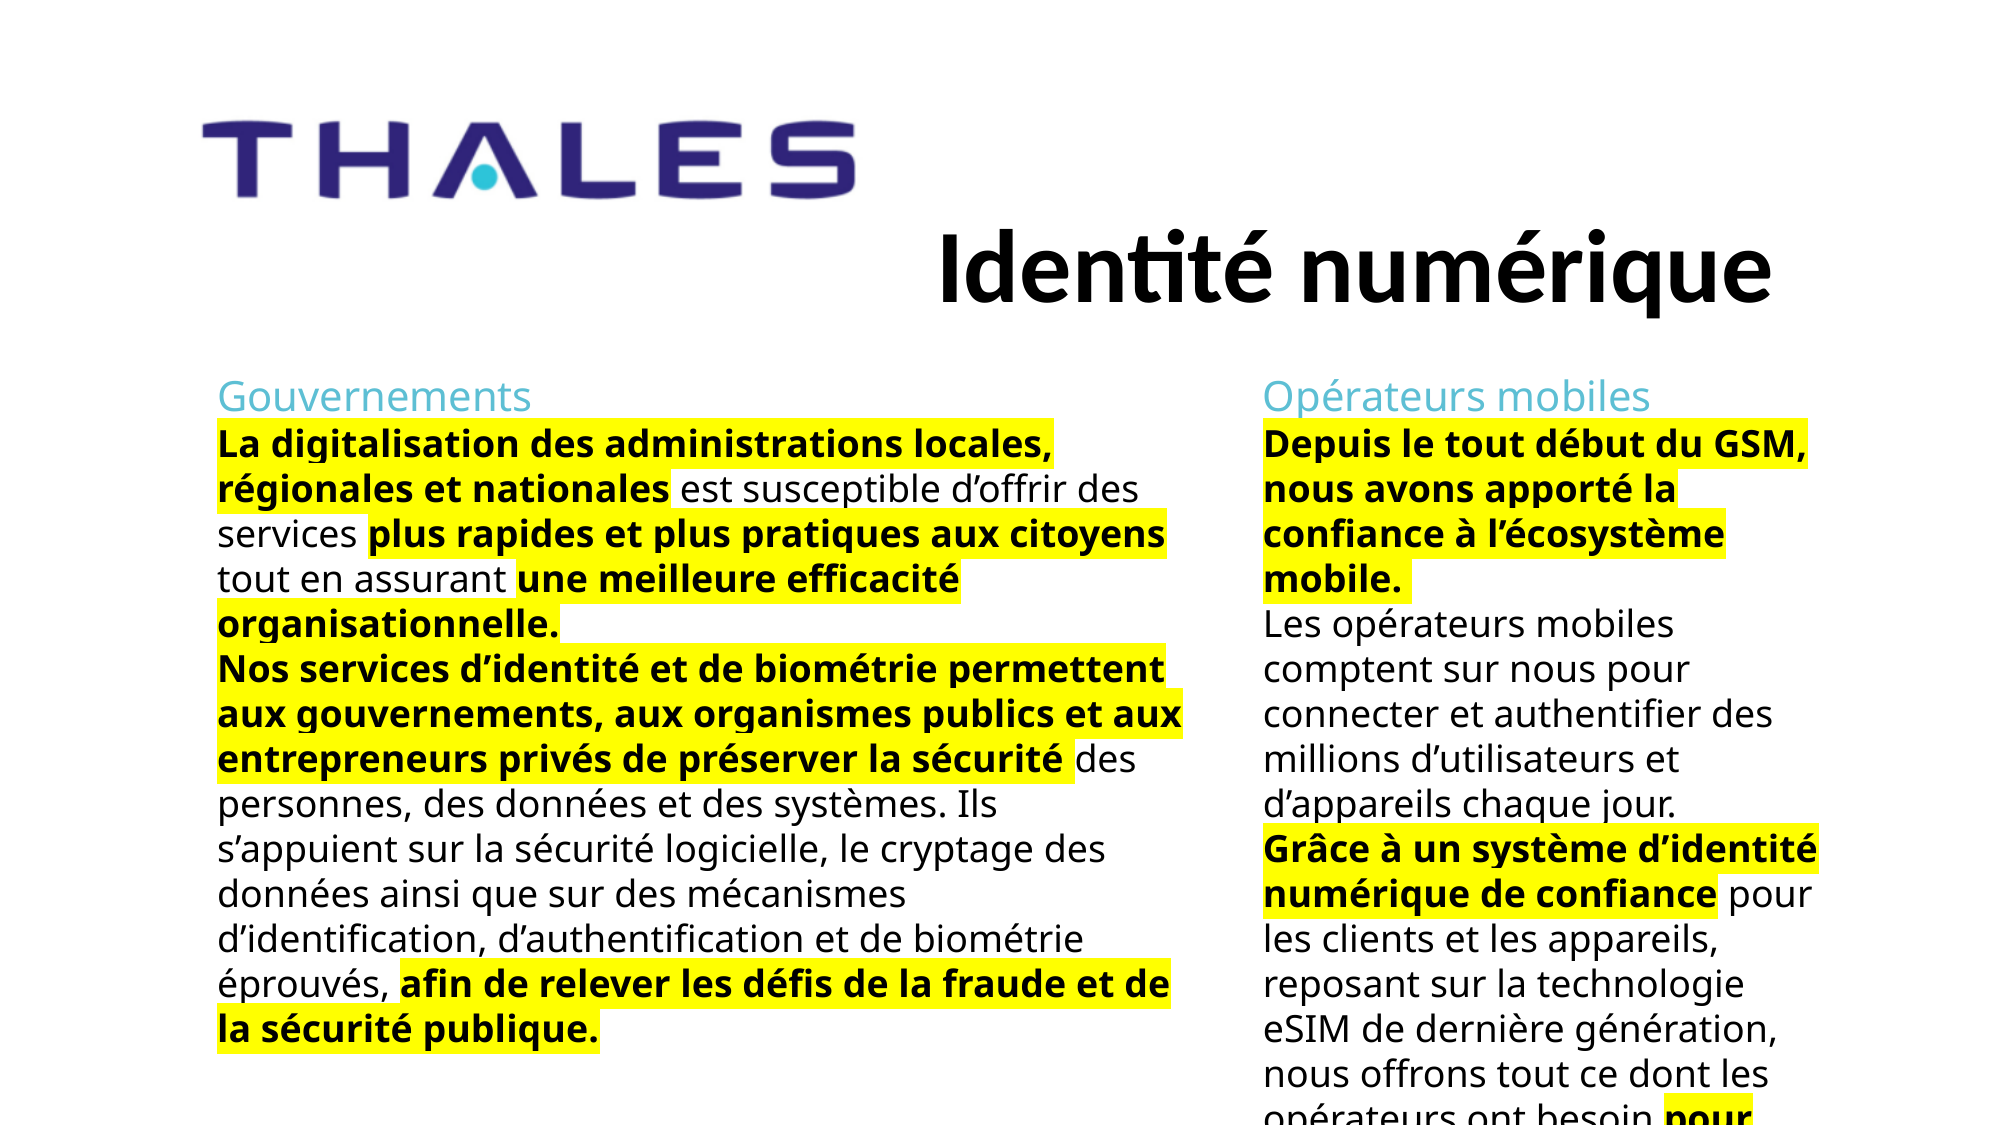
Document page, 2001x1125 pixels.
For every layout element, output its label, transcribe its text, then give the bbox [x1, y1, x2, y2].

text_box Opérateurs mobiles Depuis le tout début du GSM, nous avons apporté la confiance à l’écosystème mobile. Les opérateurs mobiles comptent sur nous pour connecter et authentifier des millions d’utilisateurs et d’appareils chaque jour. Grâce à un système d’identité numérique de confiance pour les clients et les appareils, reposant sur la technologie eSIM de dernière génération, nous offrons tout ce dont les opérateurs ont besoin pour connecter et protéger l’accès aux réseaux cellulaires.. [1248, 363, 1855, 1125]
title Identité numérique [921, 160, 1910, 378]
picture [183, 105, 876, 216]
text_box Gouvernements La digitalisation des administrations locales, régionales et nationales est susceptible d’offrir des services plus rapides et plus pratiques aux citoyens tout en assurant une meilleure efficacité organisationnelle. Nos services d’identité et de biométrie permettent aux gouvernements, aux organismes publics et aux entrepreneurs privés de préserver la sécurité des personnes, des données et des systèmes. Ils s’appuient sur la sécurité logicielle, le cryptage des données ainsi que sur des mécanismes d’identification, d’authentification et de biométrie éprouvés, afin de relever les défis de la fraude et de la sécurité publique. [202, 363, 1202, 1058]
